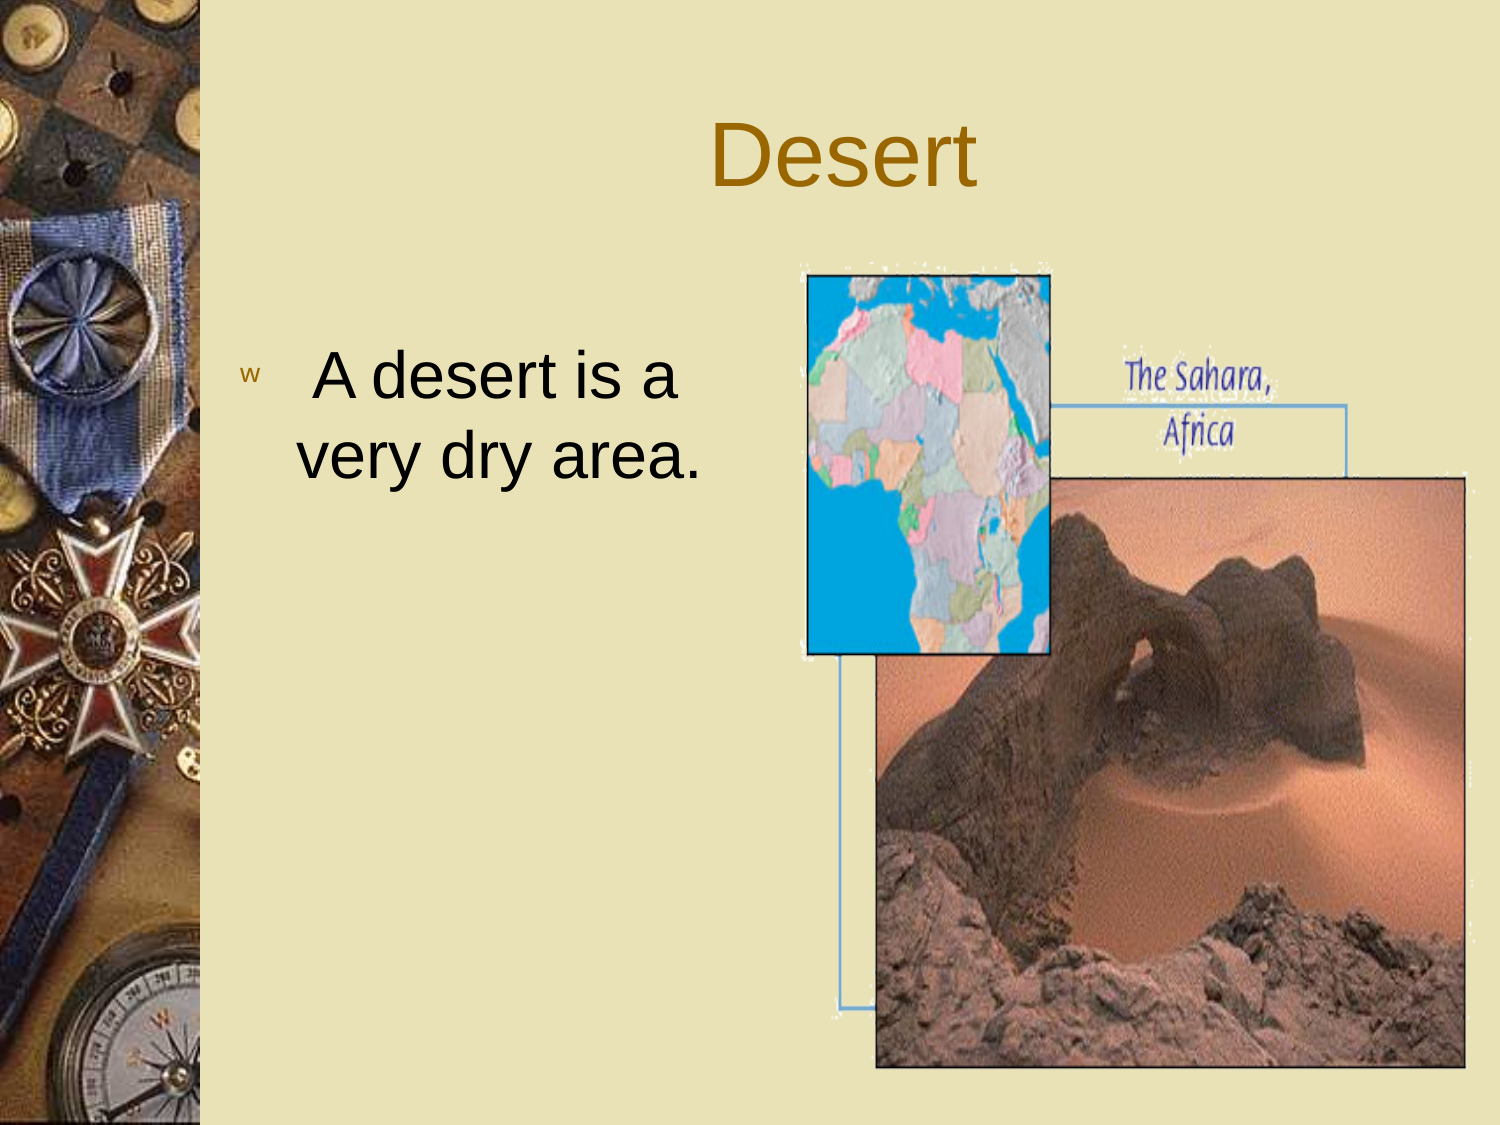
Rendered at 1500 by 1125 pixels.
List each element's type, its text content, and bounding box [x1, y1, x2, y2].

picture [0, 0, 200, 1125]
picture [800, 262, 1475, 1075]
title Desert [225, 87, 1463, 275]
list A desert is a very dry area. [225, 324, 800, 1000]
